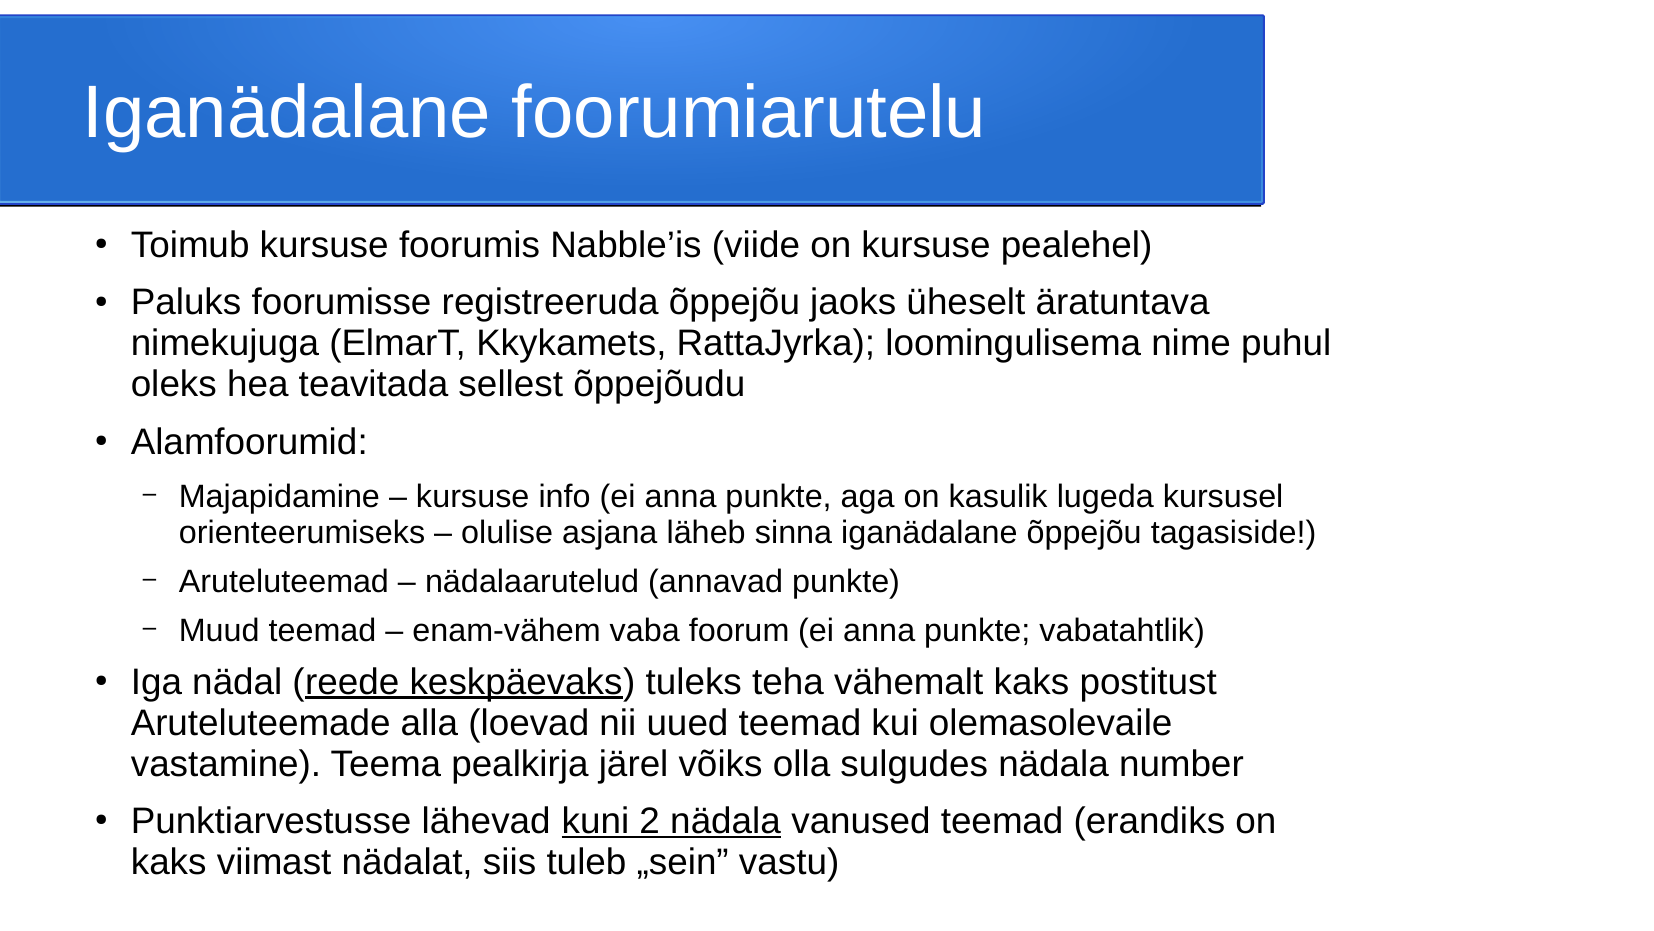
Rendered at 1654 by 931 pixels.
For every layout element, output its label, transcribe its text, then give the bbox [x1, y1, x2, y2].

title Iganädalane foorumiarutelu [82, 35, 1235, 189]
list Toimub kursuse foorumis Nabble’is (viide on kursuse pealehel) Paluks foorumisse registreeruda õppejõu jaoks üheselt äratuntava nimekujuga (ElmarT, Kkykamets, RattaJyrka); loomingulisema nime puhul oleks hea teavitada sellest õppejõudu Alamfoorumid: Majapidamine – kursuse info (ei anna punkte, aga on kasulik lugeda kursusel orienteerumiseks – olulise asjana läheb sinna iganädalane õppejõu tagasiside!) Aruteluteemad – nädalaarutelud (annavad punkte) Muud teemad – enam-vähem vaba foorum (ei anna punkte; vabatahtlik) Iga nädal (reede keskpäevaks) tuleks teha vähemalt kaks postitust Aruteluteemade alla (loevad nii uued teemad kui olemasolevaile vastamine). Teema pealkirja järel võiks olla sulgudes nädala number Punktiarvestusse lähevad kuni 2 nädala vanused teemad (erandiks on kaks viimast nädalat, siis tuleb „sein” vastu) [82, 224, 1353, 886]
